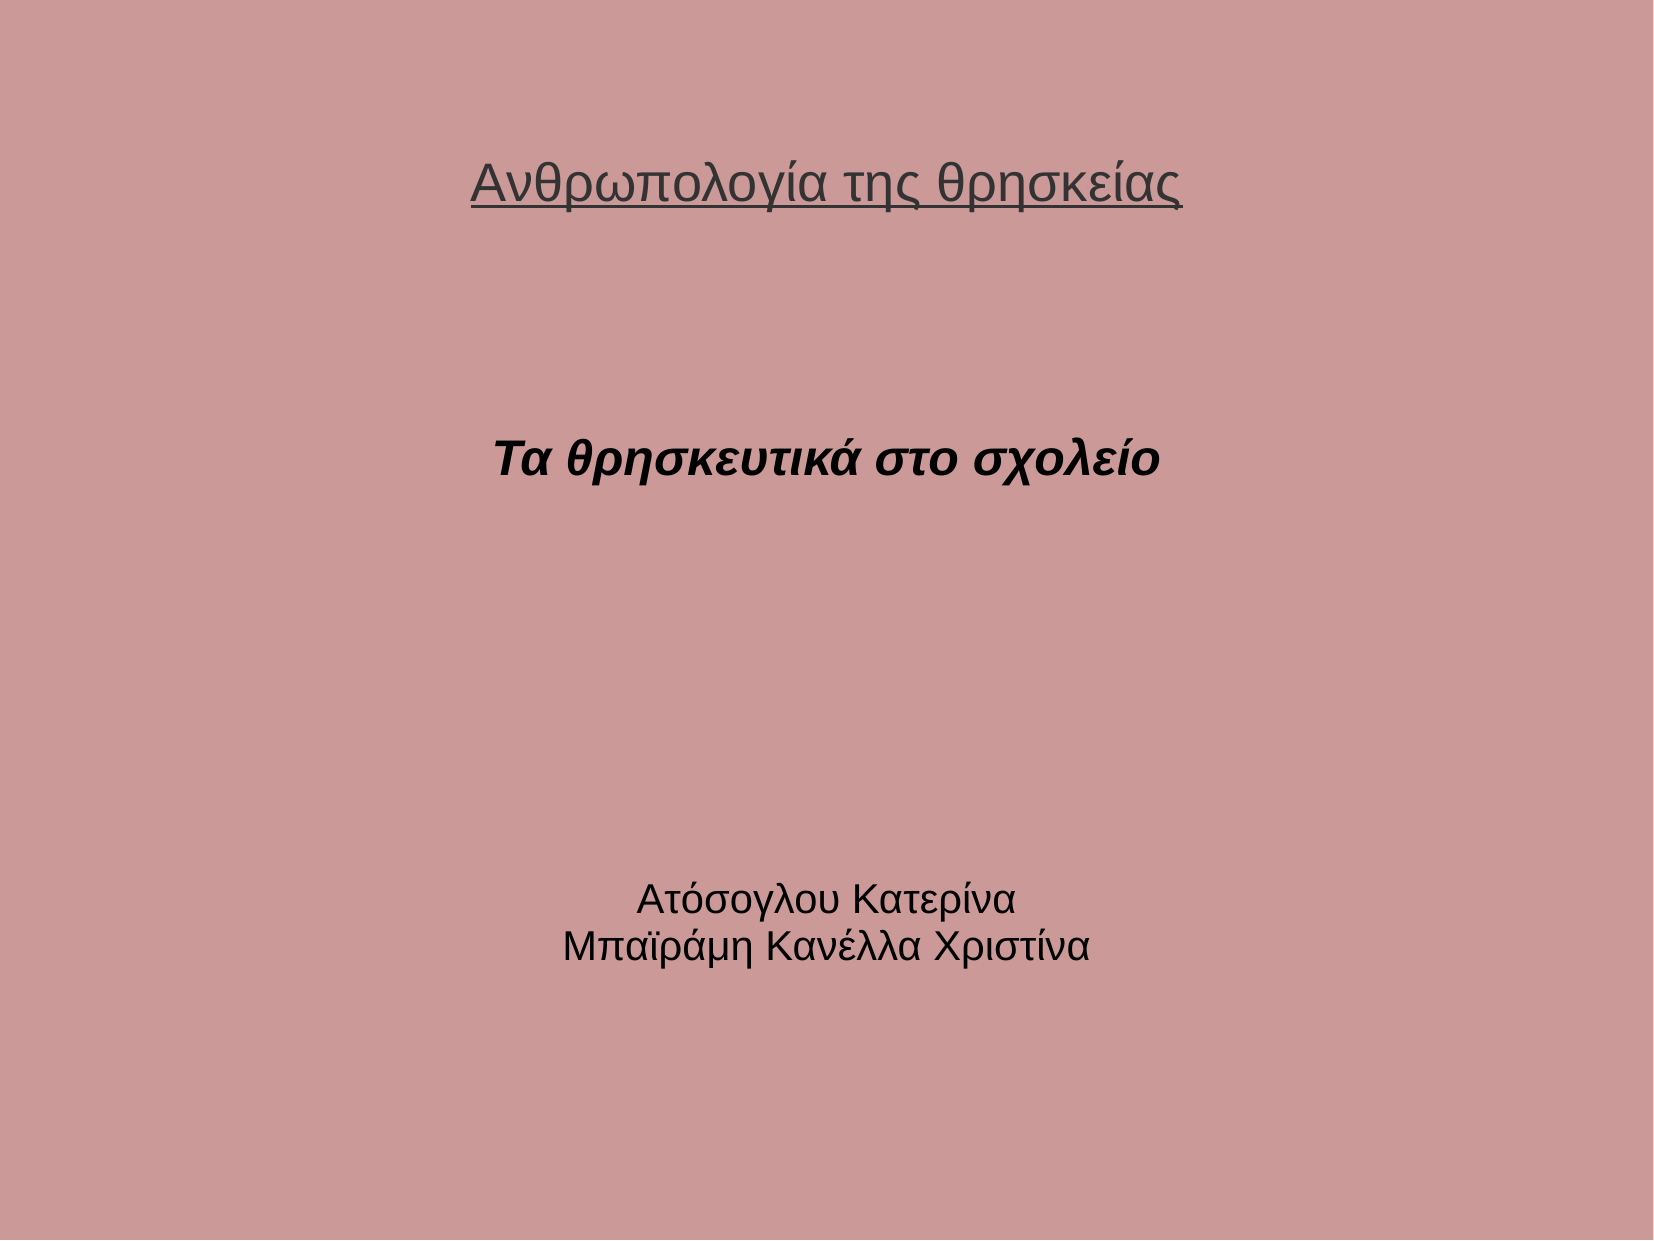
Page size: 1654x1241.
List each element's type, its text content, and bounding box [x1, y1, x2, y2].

title Ανθρωπολογία της θρησκείας [82, 49, 1571, 257]
subtitle Τα θρησκευτικά στο σχολείο Ατόσογλου Κατερίνα Μπαϊράμη Κανέλλα Χριστίνα [82, 259, 1571, 1140]
